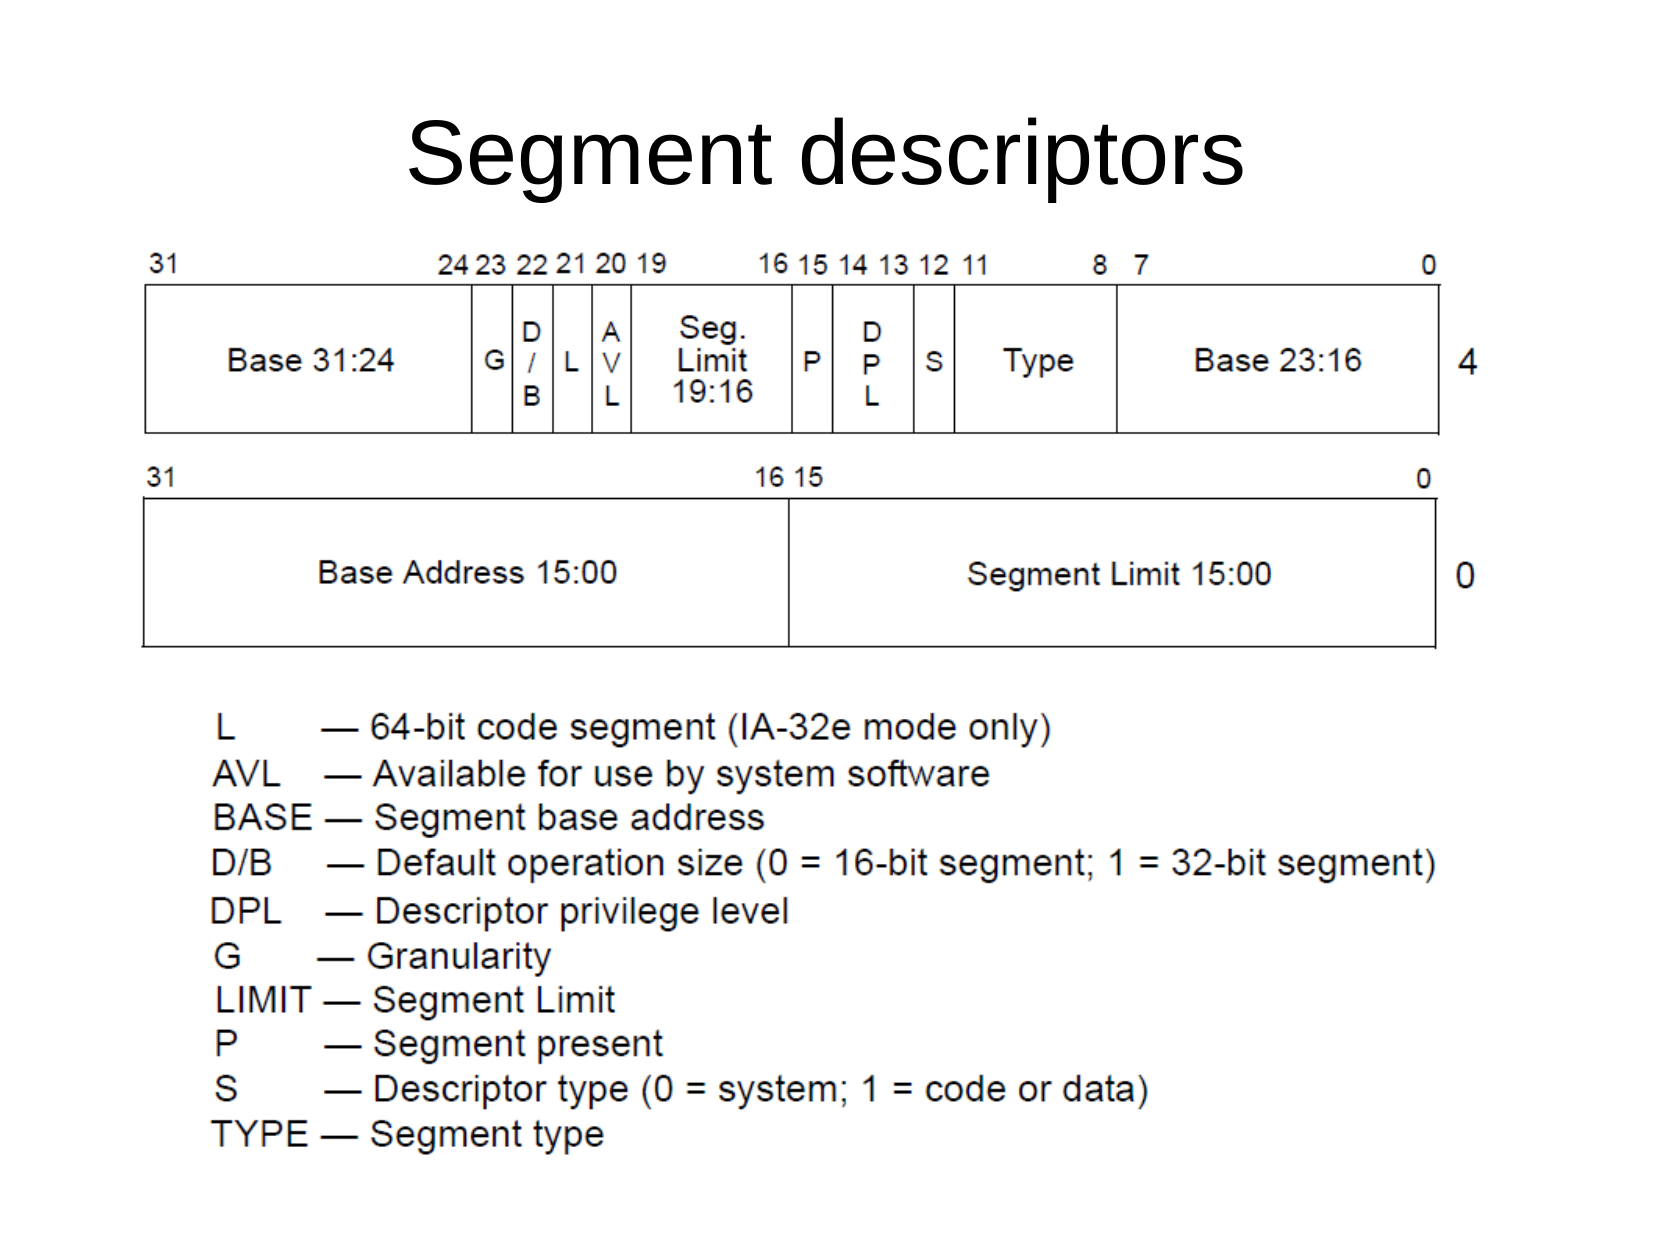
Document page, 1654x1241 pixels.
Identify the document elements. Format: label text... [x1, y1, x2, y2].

title Segment descriptors [82, 49, 1571, 257]
picture [112, 211, 1521, 1175]
